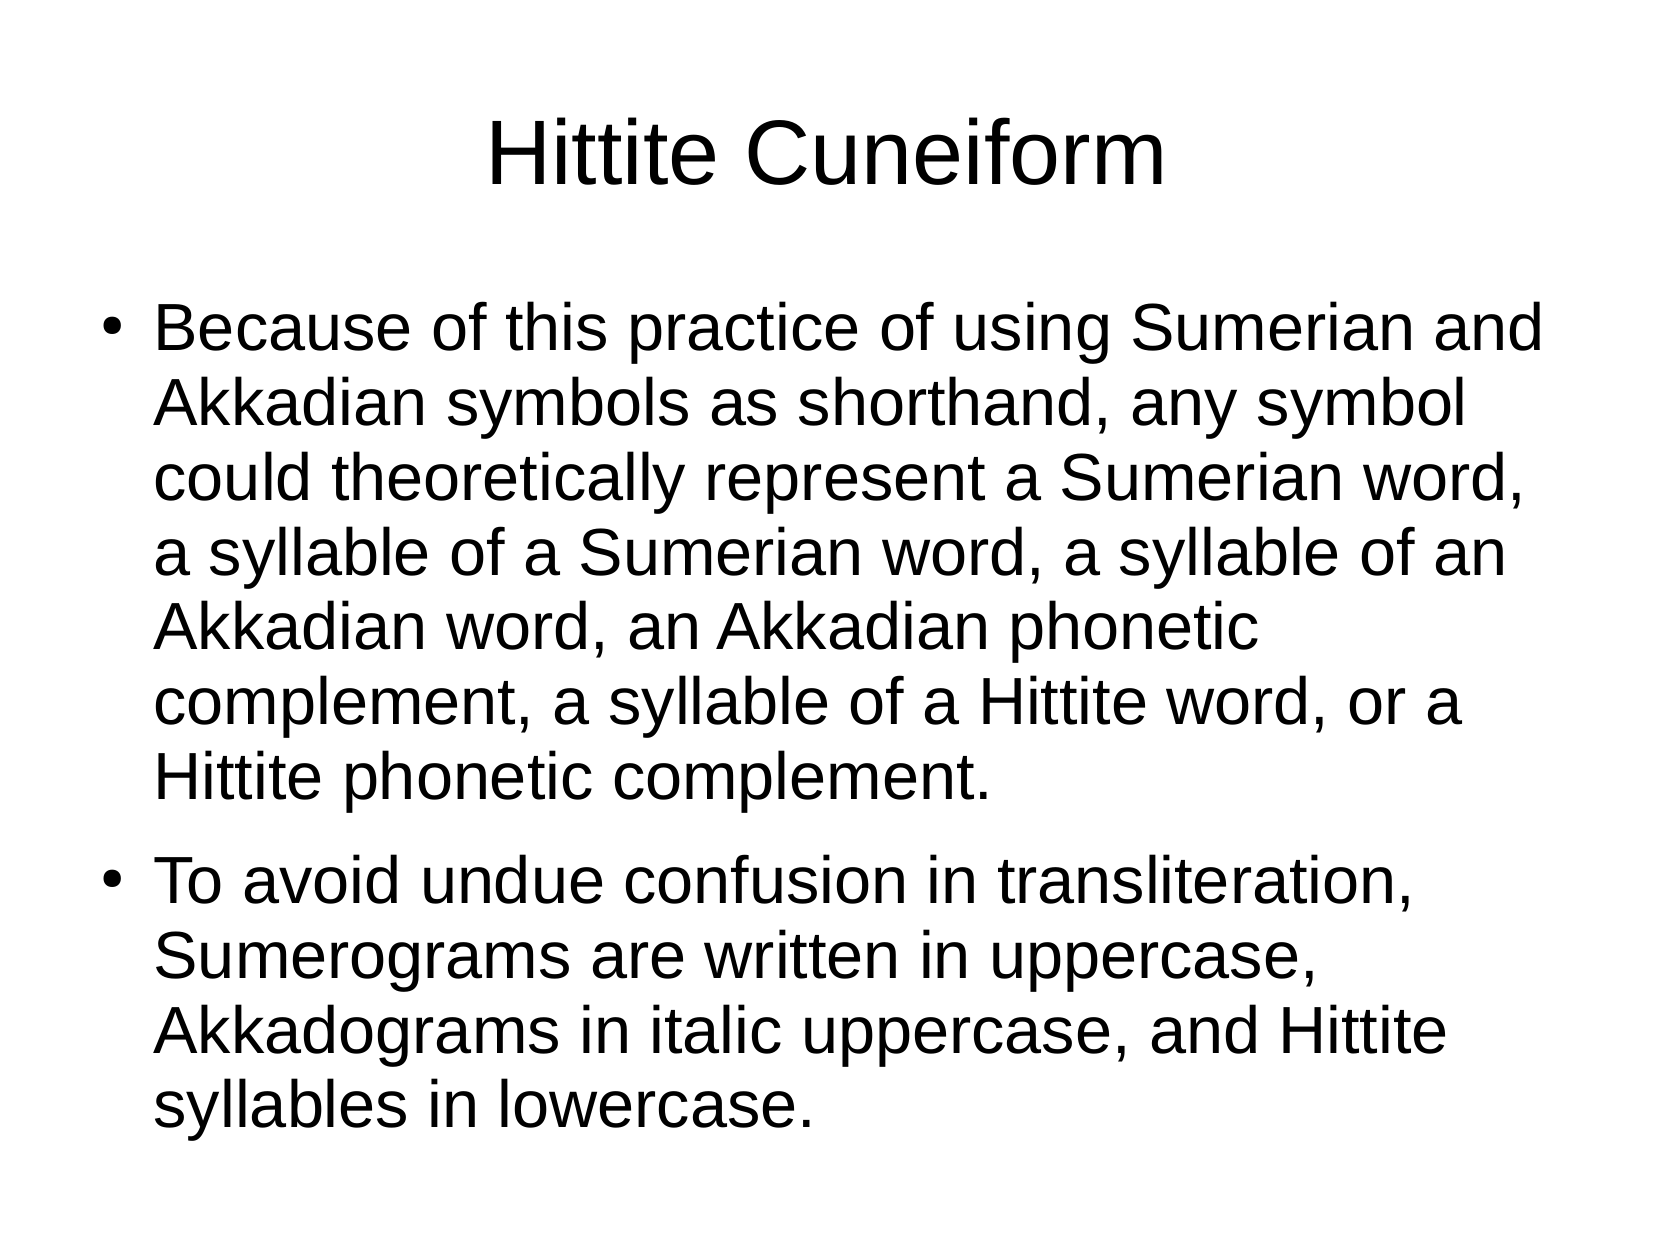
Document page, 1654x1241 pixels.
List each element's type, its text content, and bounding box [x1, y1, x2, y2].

list Because of this practice of using Sumerian and Akkadian symbols as shorthand, any symbol could theoretically represent a Sumerian word, a syllable of a Sumerian word, a syllable of an Akkadian word, an Akkadian phonetic complement, a syllable of a Hittite word, or a Hittite phonetic complement. To avoid undue confusion in transliteration, Sumerograms are written in uppercase, Akkadograms in italic uppercase, and Hittite syllables in lowercase. [82, 290, 1571, 1143]
title Hittite Cuneiform [82, 49, 1571, 257]
